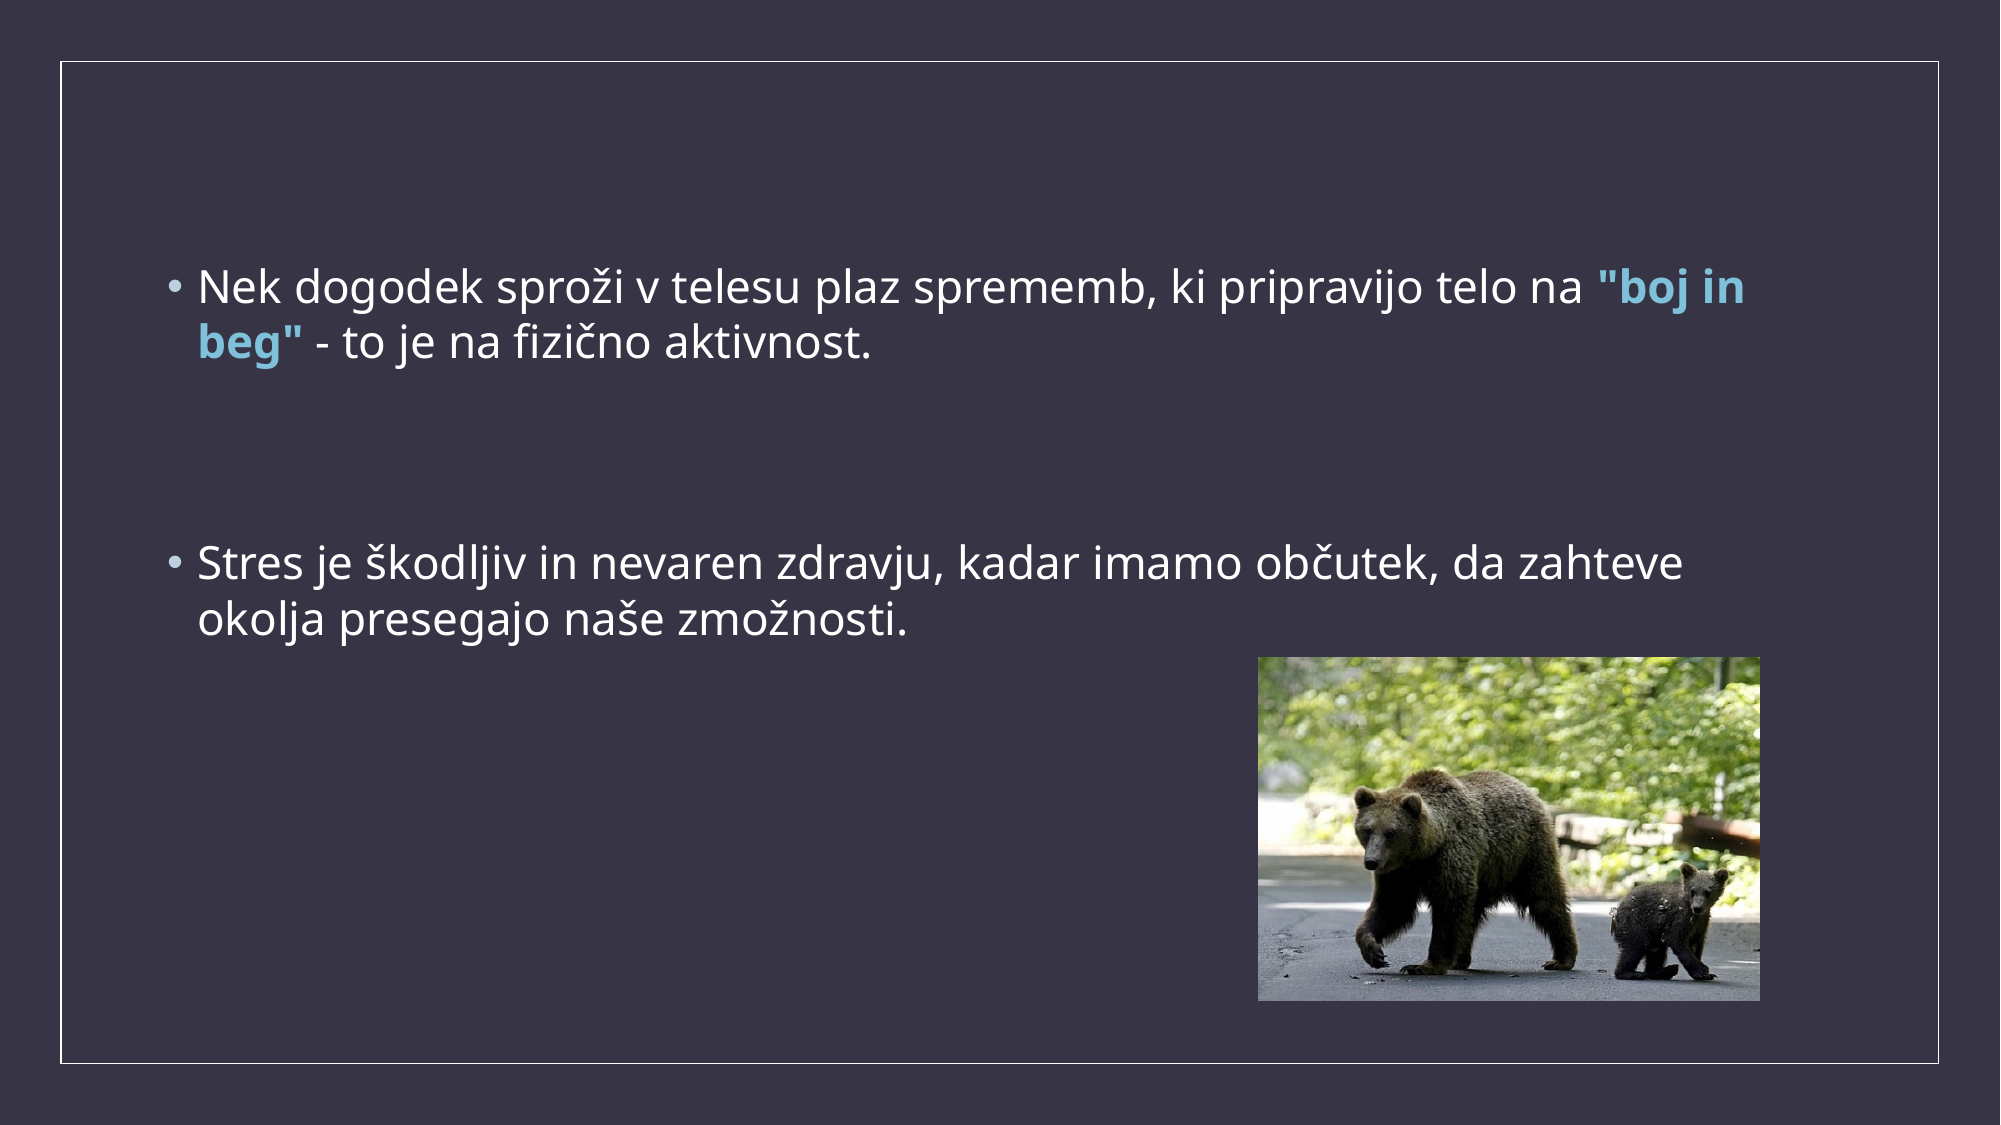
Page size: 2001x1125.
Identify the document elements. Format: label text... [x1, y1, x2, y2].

list Nek dogodek sproži v telesu plaz sprememb, ki pripravijo telo na "boj in beg" - to je na fizično aktivnost. Stres je škodljiv in nevaren zdravju, kadar imamo občutek, da zahteve okolja presegajo naše zmožnosti. [152, 250, 1825, 1001]
picture [1258, 657, 1760, 1001]
